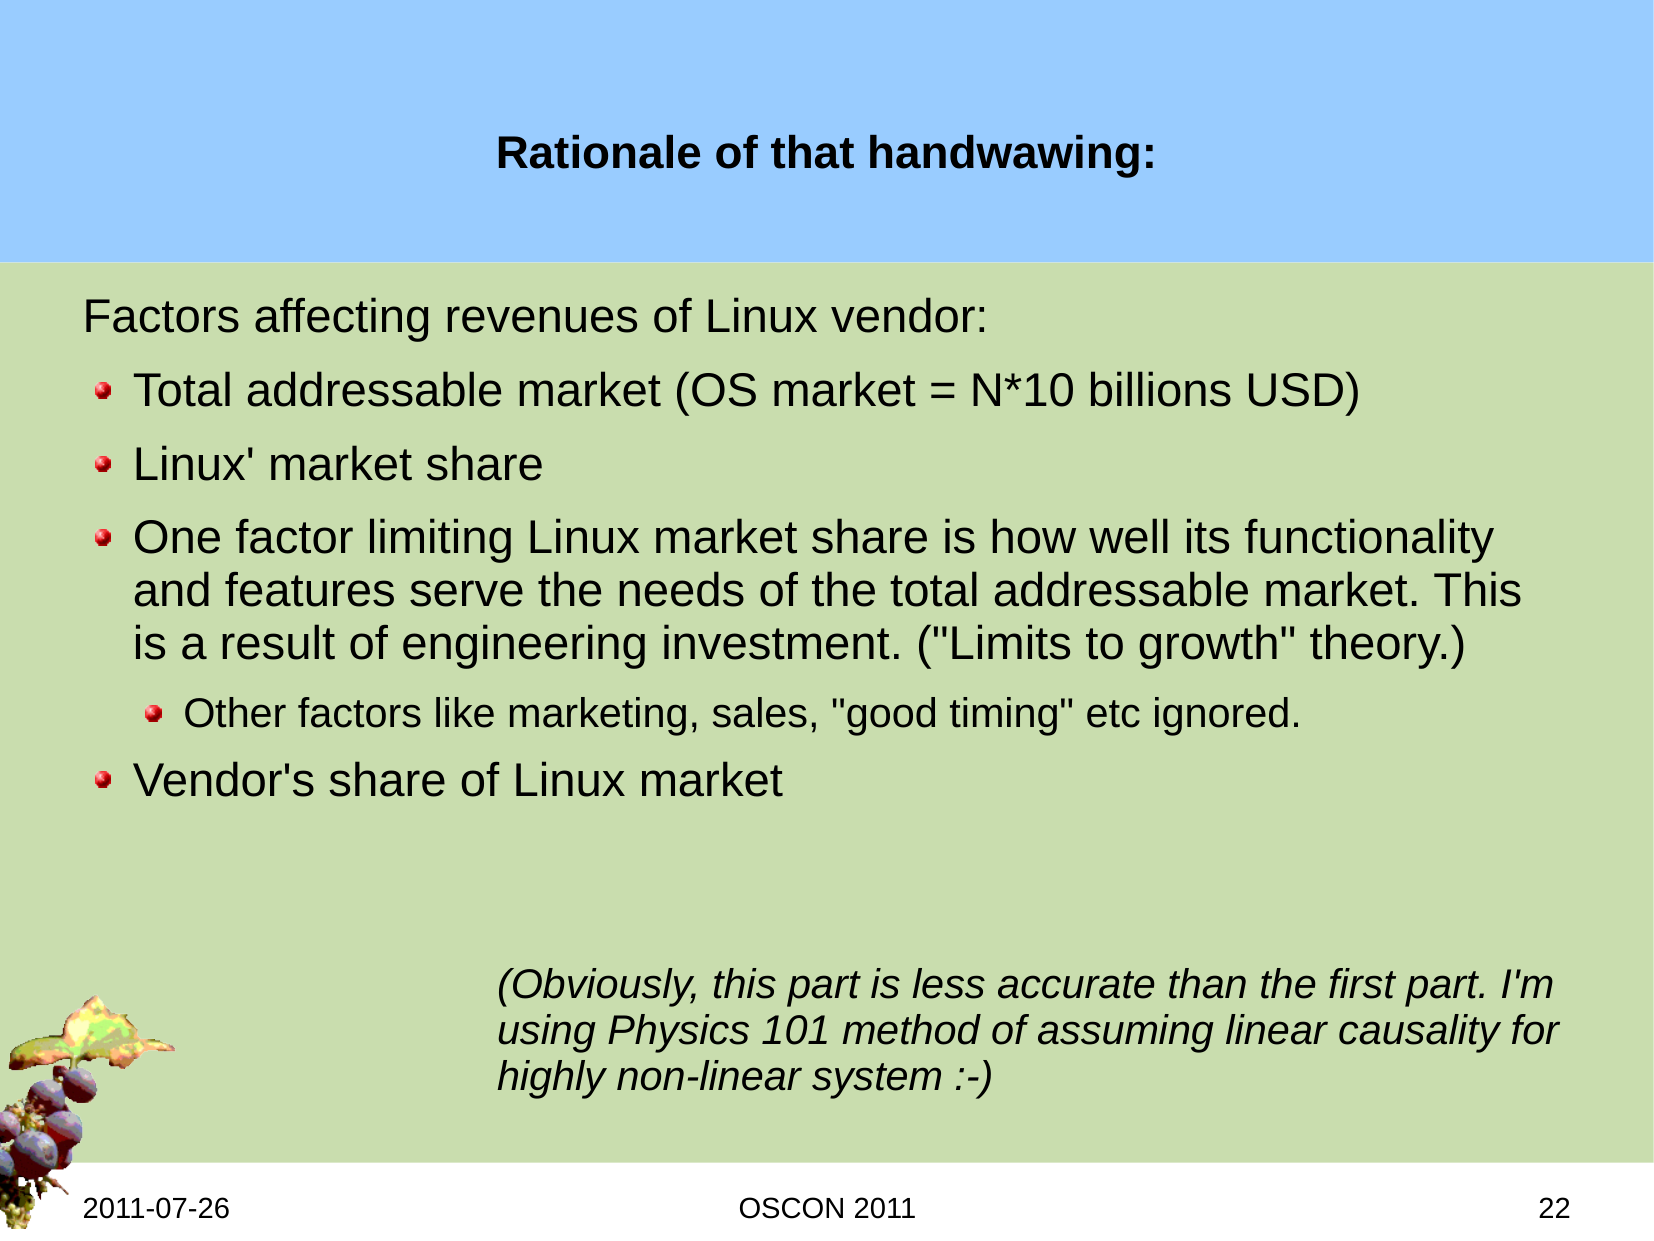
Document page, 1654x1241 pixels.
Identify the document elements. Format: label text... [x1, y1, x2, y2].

picture [0, 990, 188, 1229]
title Rationale of that handwawing: [82, 56, 1571, 250]
list Factors affecting revenues of Linux vendor: Total addressable market (OS market = N*10 billions USD) Linux' market share One factor limiting Linux market share is how well its functionality and features serve the needs of the total addressable market. This is a result of engineering investment. ("Limits to growth" theory.) Other factors like marketing, sales, "good timing" etc ignored. Vendor's share of Linux market (Obviously, this part is less accurate than the first part. I'm using Physics 101 method of assuming linear causality for highly non-linear system :-) [82, 290, 1571, 1109]
